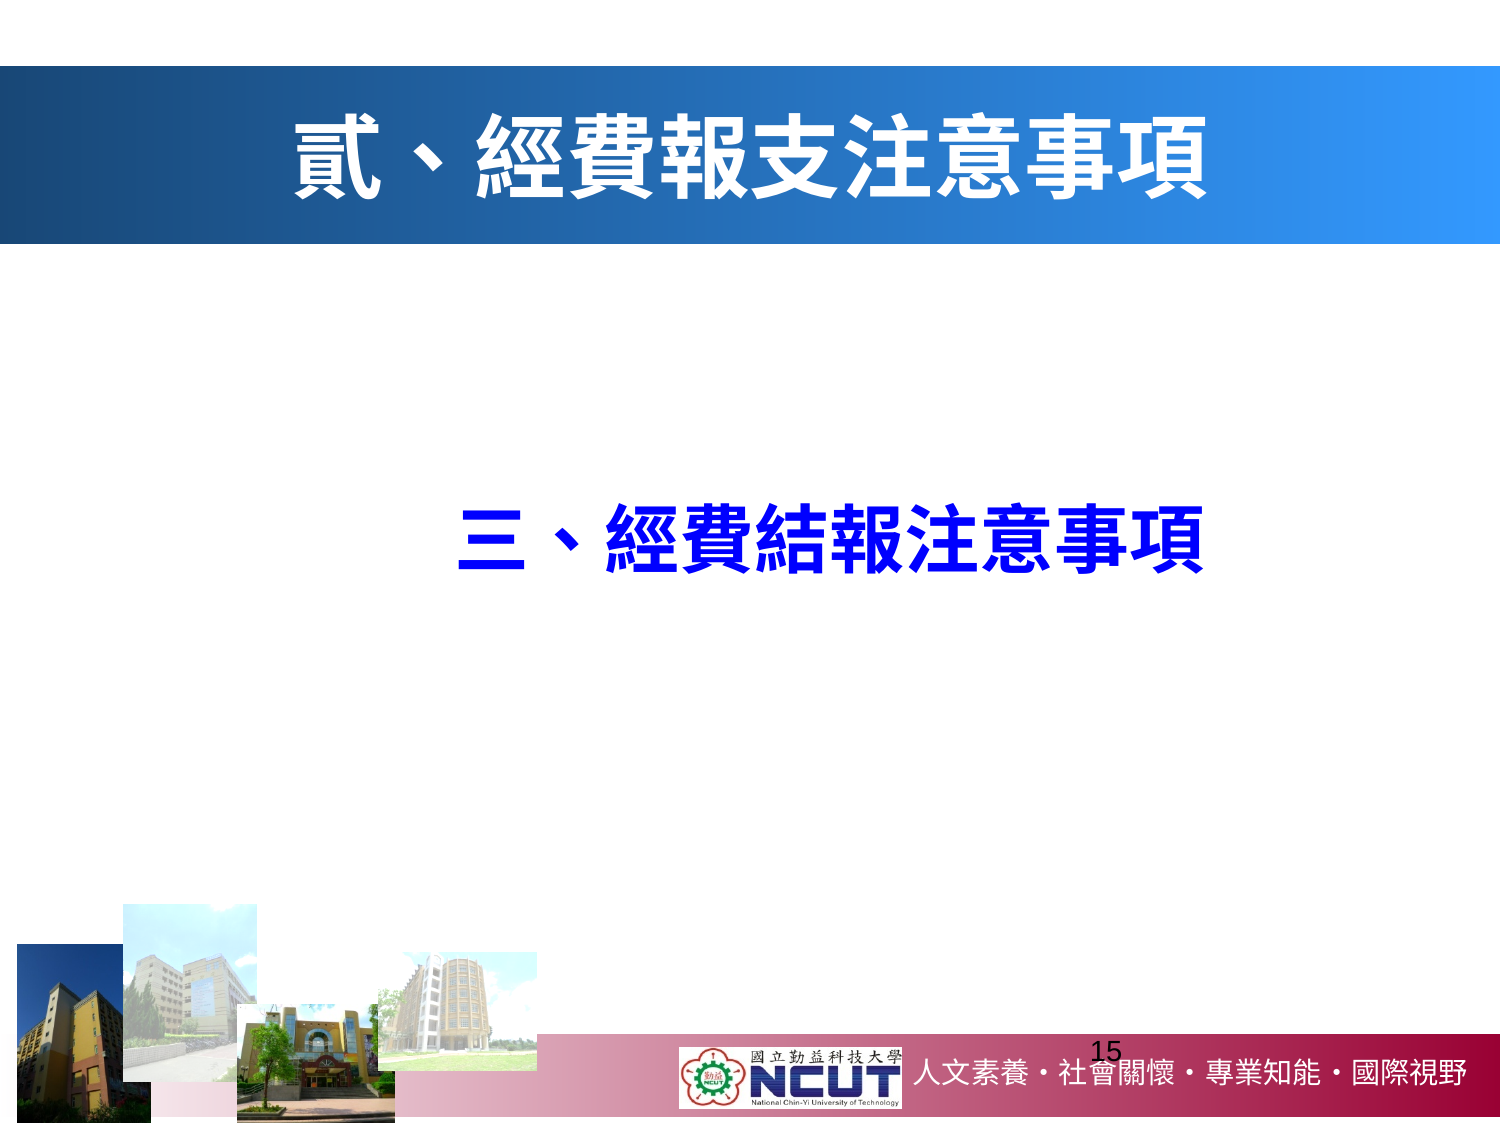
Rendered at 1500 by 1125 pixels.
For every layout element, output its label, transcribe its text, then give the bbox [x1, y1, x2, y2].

text_box [1074, 1024, 1426, 1103]
list 三、經費結報注意事項 [64, 267, 1500, 977]
title 貳、經費報支注意事項 [0, 66, 1500, 244]
